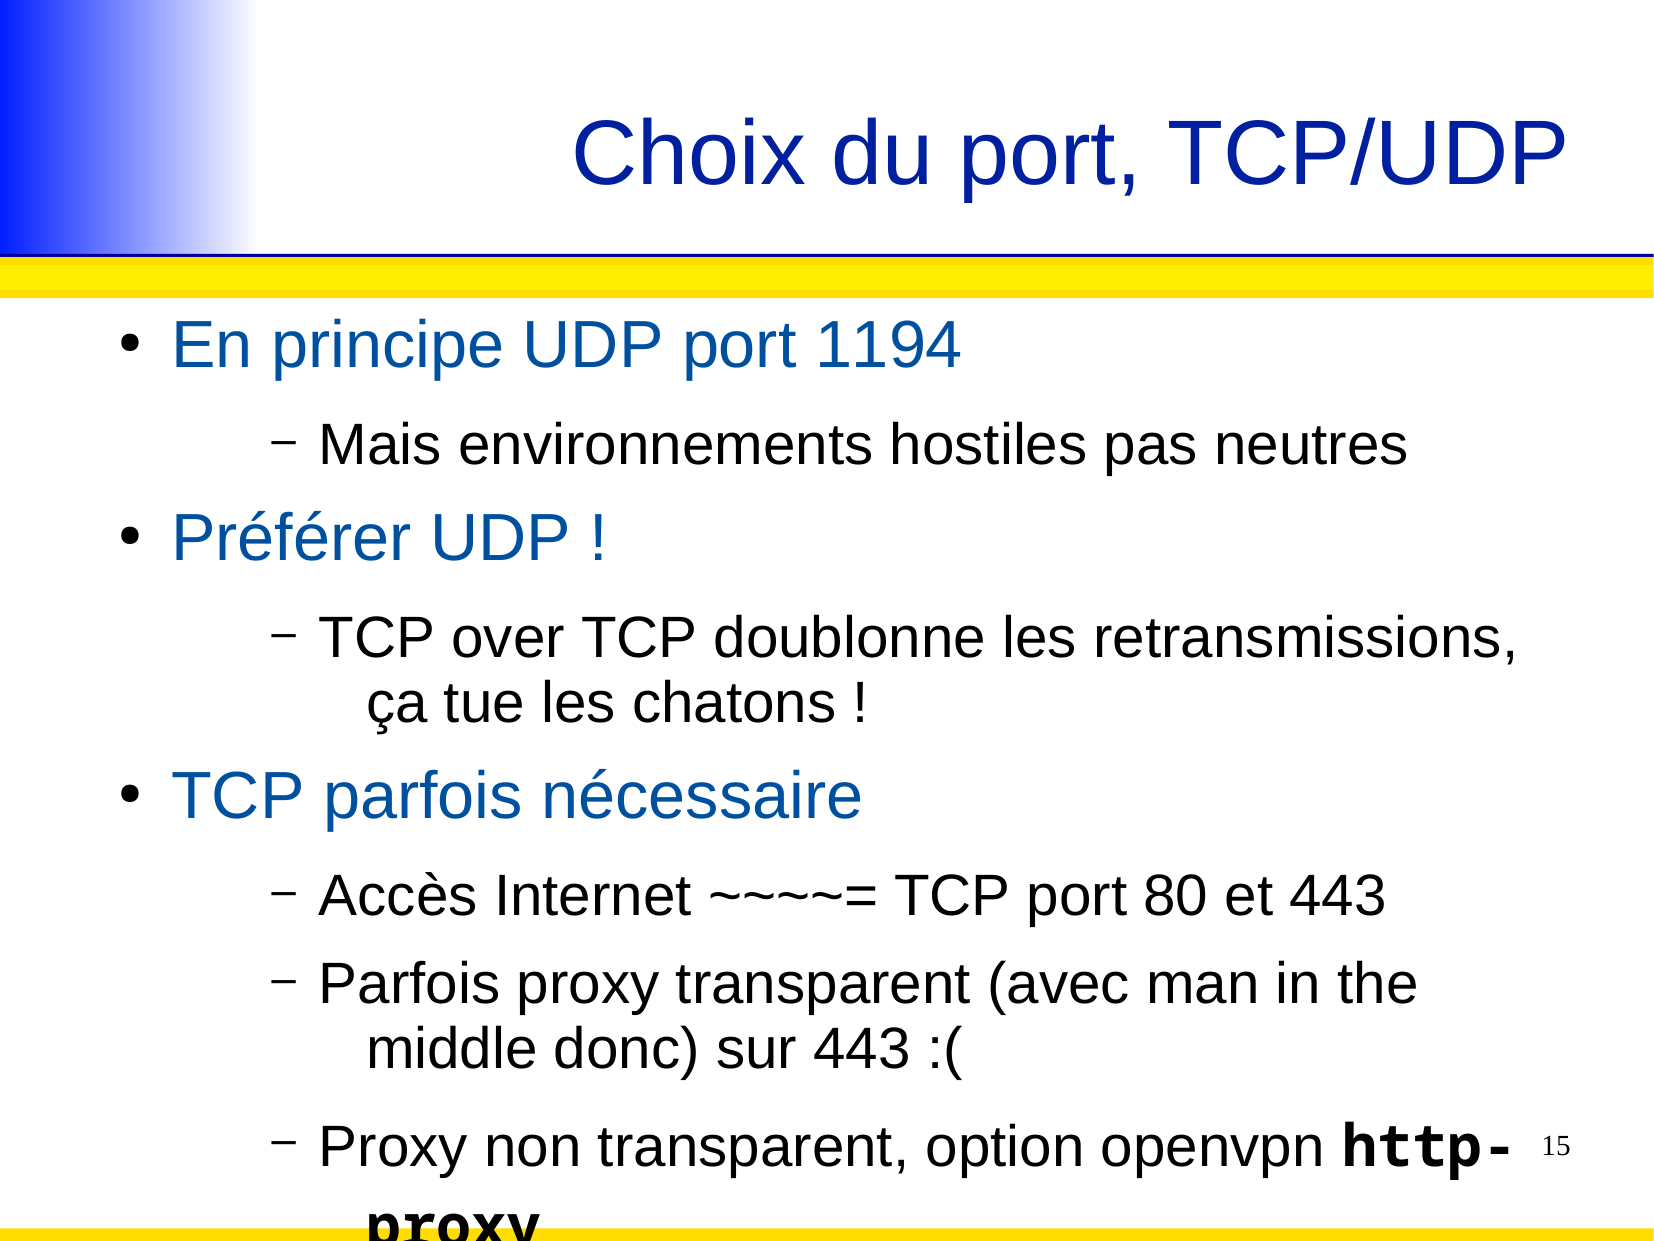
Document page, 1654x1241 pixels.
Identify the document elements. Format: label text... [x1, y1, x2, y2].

list En principe UDP port 1194 Mais environnements hostiles pas neutres Préférer UDP ! TCP over TCP doublonne les retransmissions, ça tue les chatons ! TCP parfois nécessaire Accès Internet ~~~~= TCP port 80 et 443 Parfois proxy transparent (avec man in the middle donc) sur 443 :( Proxy non transparent, option openvpn http-proxy [82, 307, 1571, 1241]
title Choix du port, TCP/UDP [372, 49, 1571, 257]
